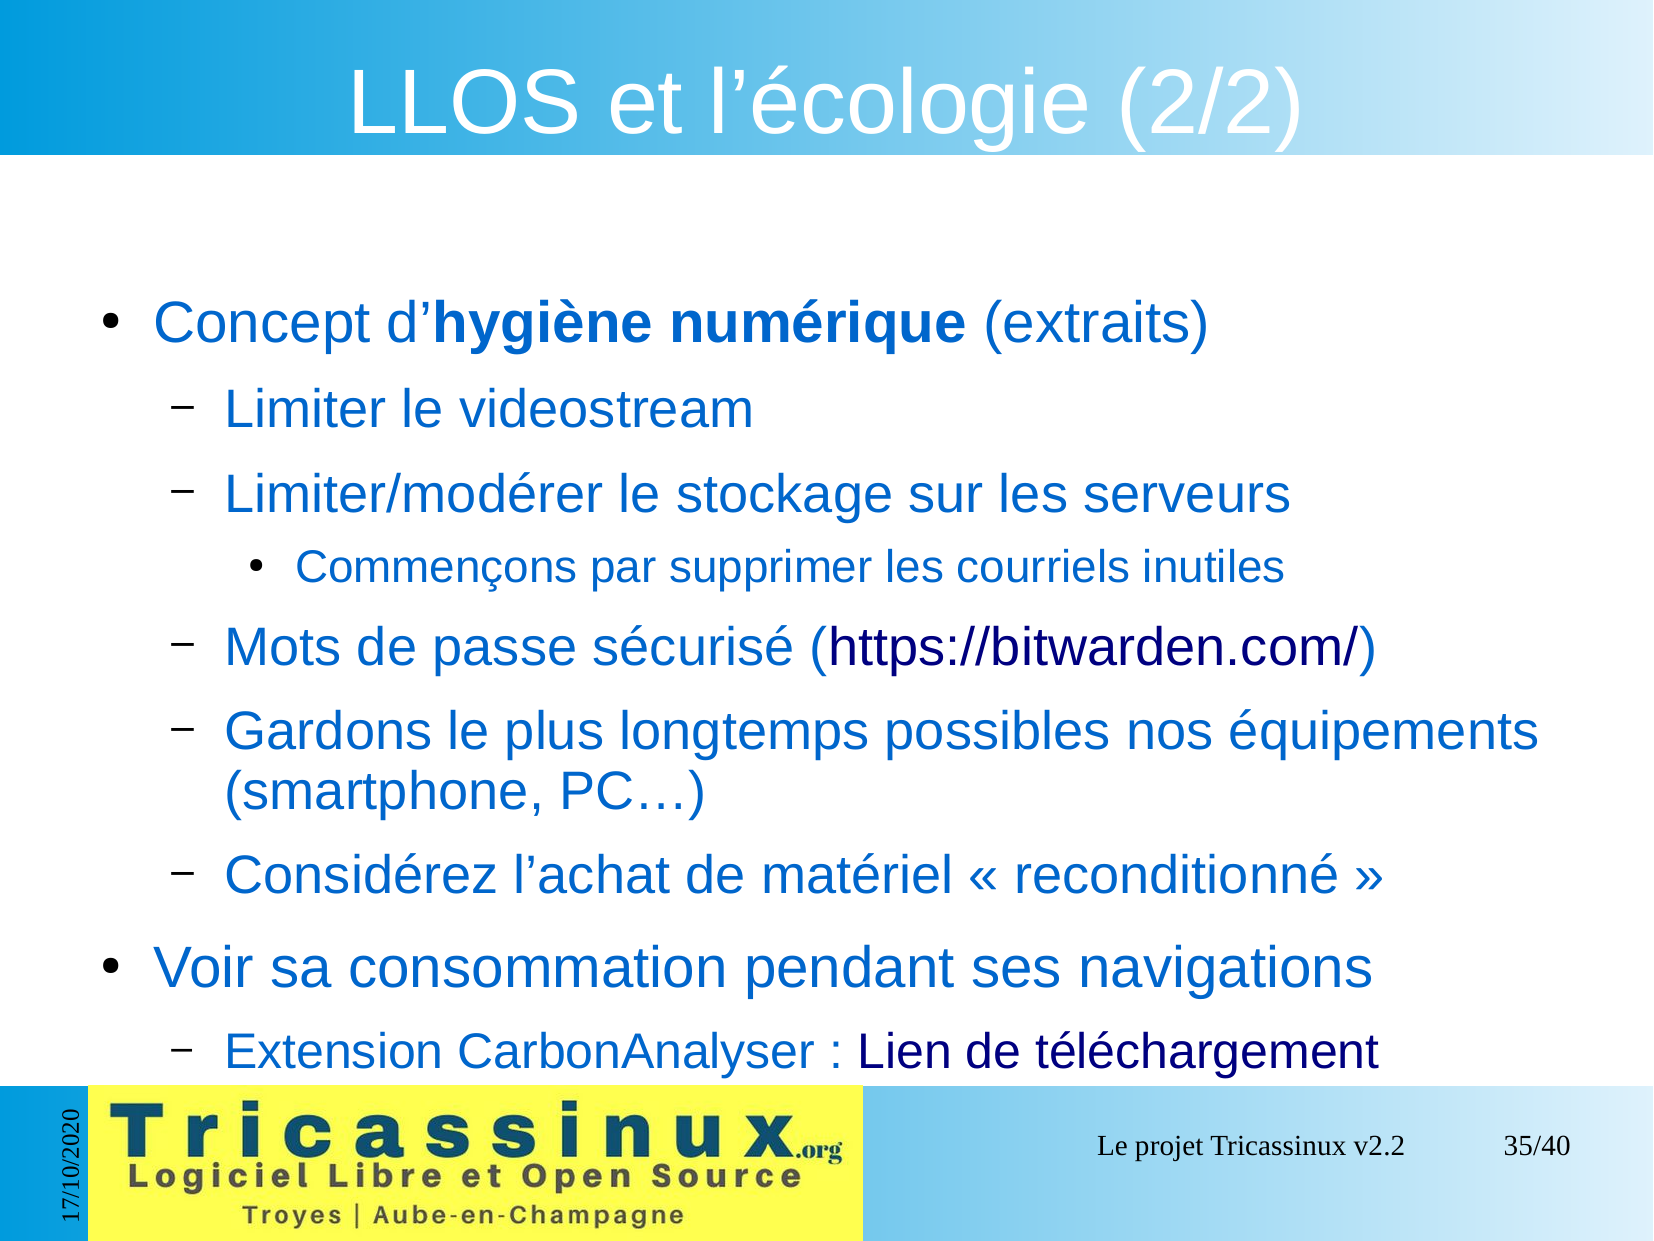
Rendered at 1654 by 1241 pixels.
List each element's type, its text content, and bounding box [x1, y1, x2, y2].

picture [89, 1085, 863, 1241]
list Concept d’hygiène numérique (extraits) Limiter le videostream Limiter/modérer le stockage sur les serveurs Commençons par supprimer les courriels inutiles Mots de passe sécurisé (https://bitwarden.com/) Gardons le plus longtemps possibles nos équipements (smartphone, PC…) Considérez l’achat de matériel « reconditionné » Voir sa consommation pendant ses navigations Extension CarbonAnalyser : Lien de téléchargement [82, 290, 1571, 1010]
title LLOS et l’écologie (2/2) [82, 49, 1571, 155]
